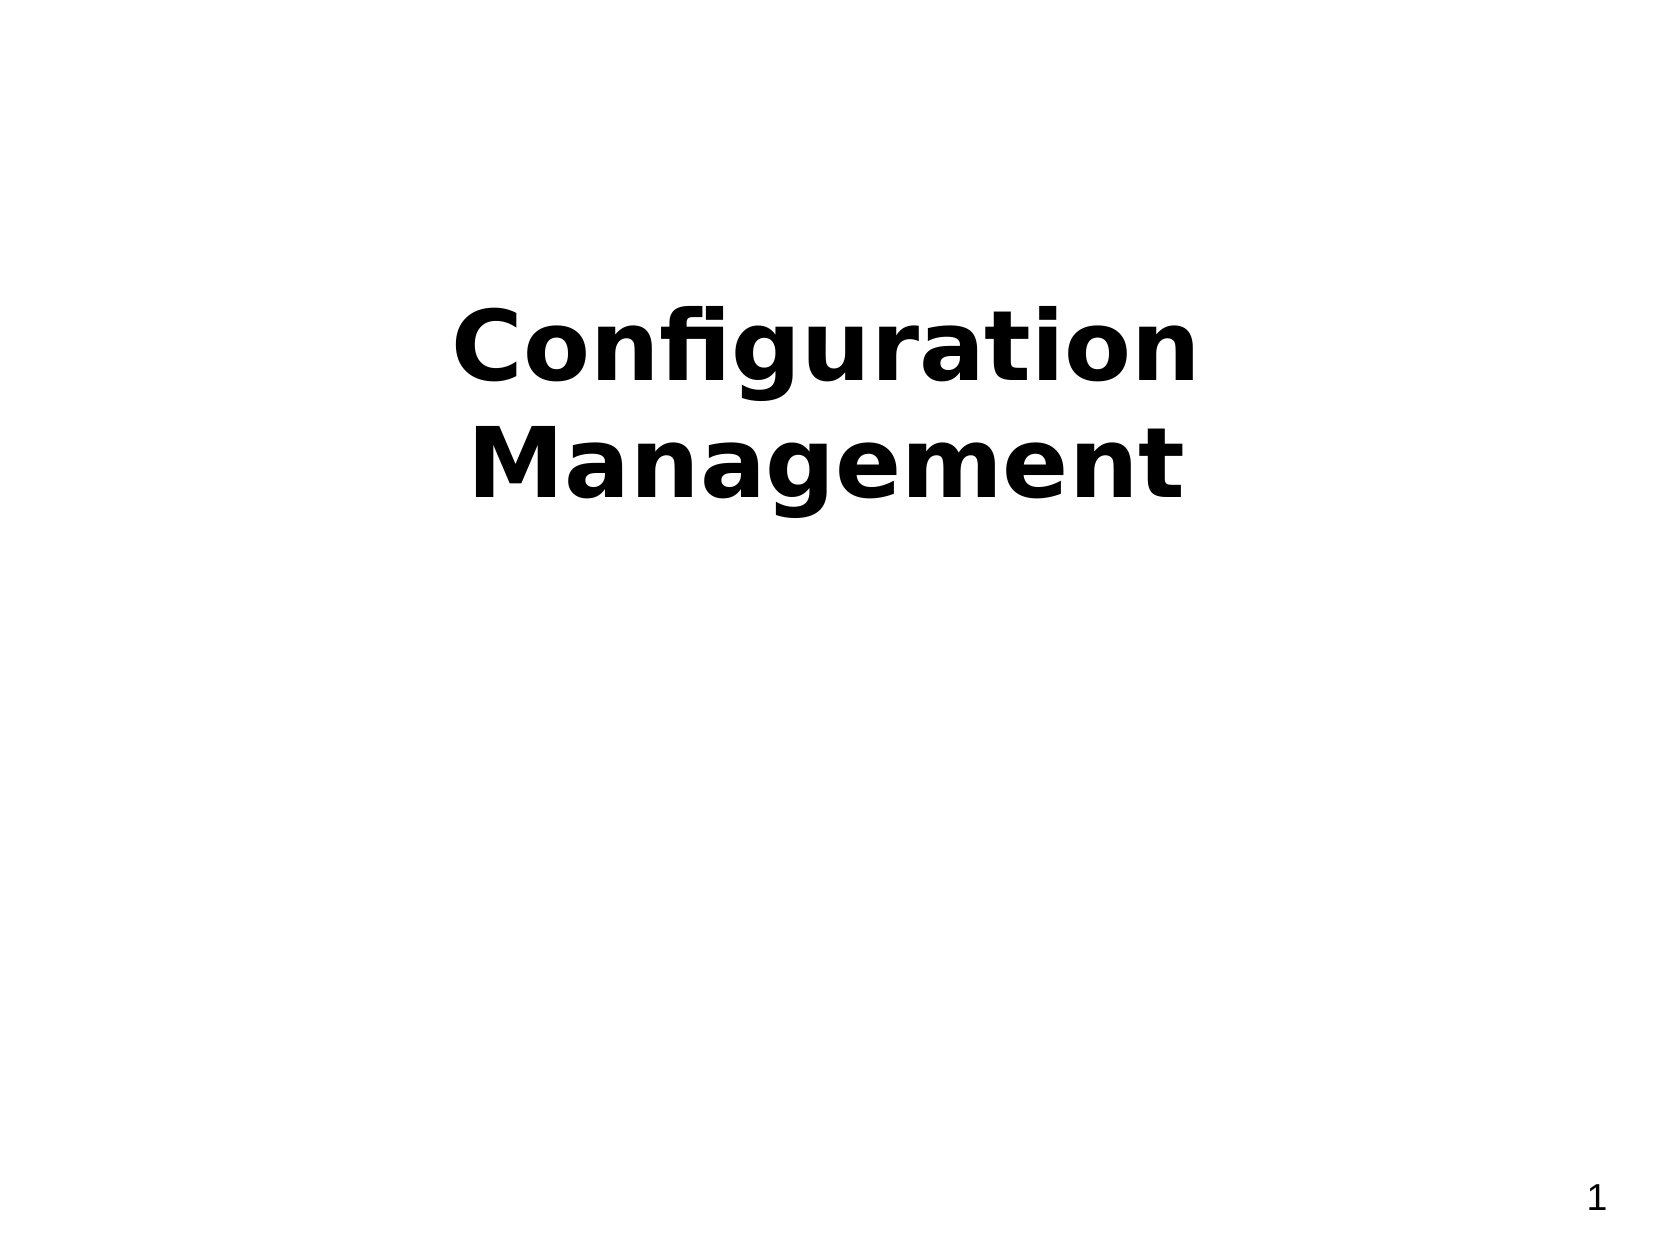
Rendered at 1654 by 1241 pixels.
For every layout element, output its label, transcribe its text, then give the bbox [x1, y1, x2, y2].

title Configuration Management [82, 326, 1571, 473]
